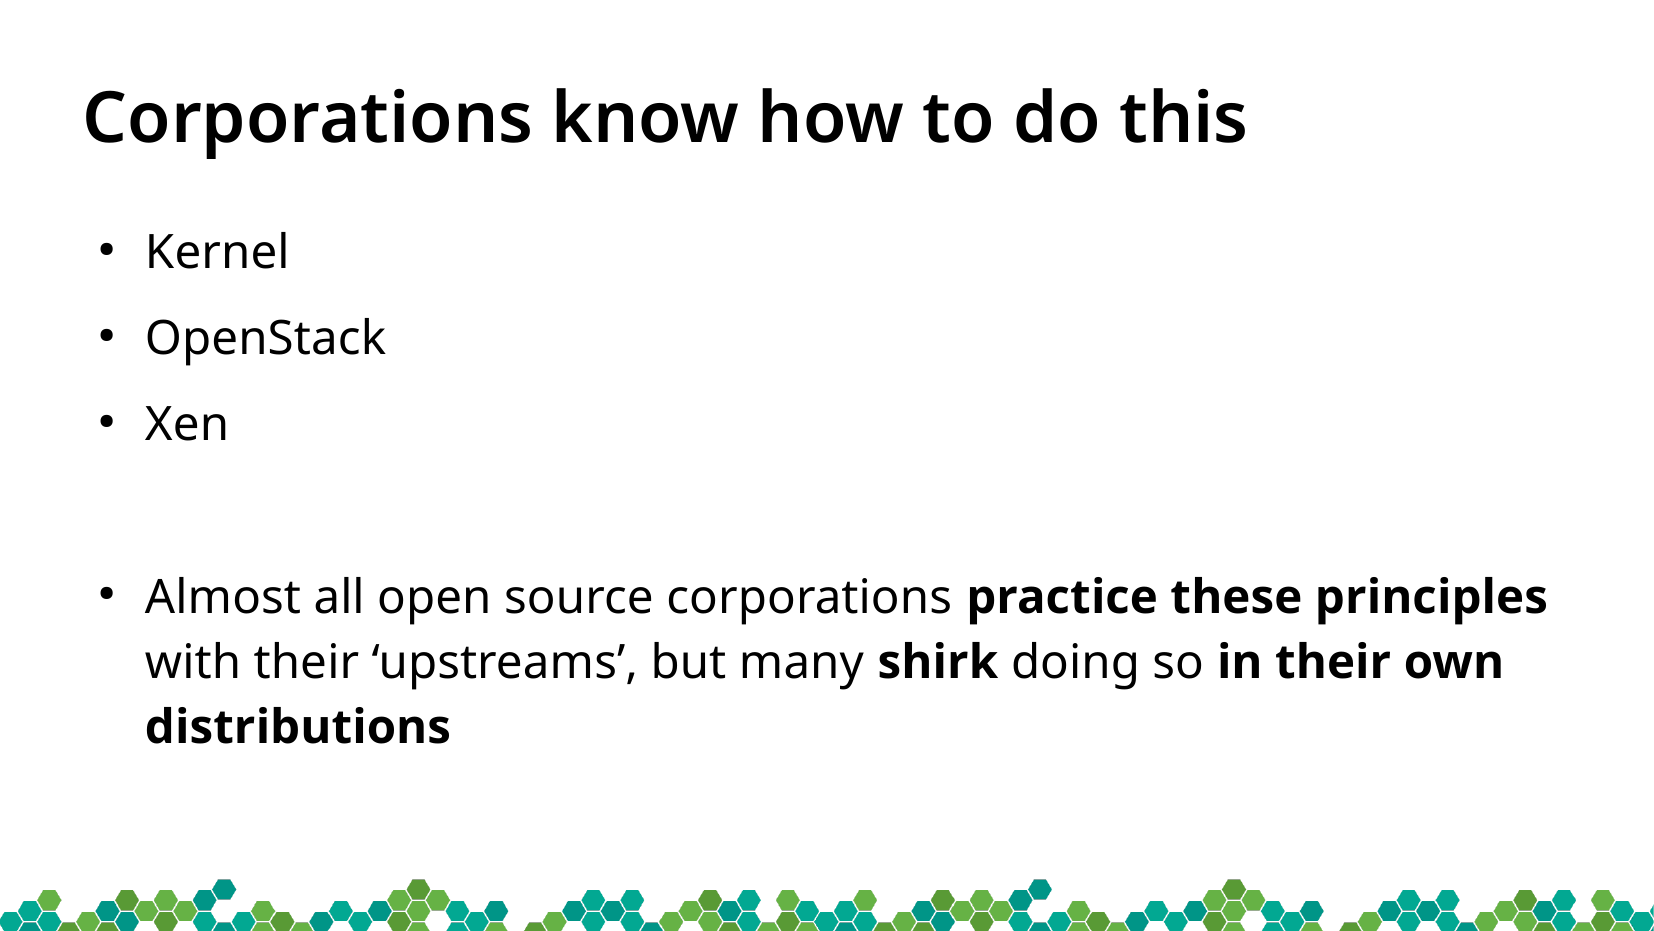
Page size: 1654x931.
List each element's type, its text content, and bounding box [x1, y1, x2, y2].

list Kernel OpenStack Xen Almost all open source corporations practice these principles with their ‘upstreams’, but many shirk doing so in their own distributions [82, 217, 1571, 758]
title Corporations know how to do this [82, 37, 1571, 193]
picture [0, 871, 1654, 931]
